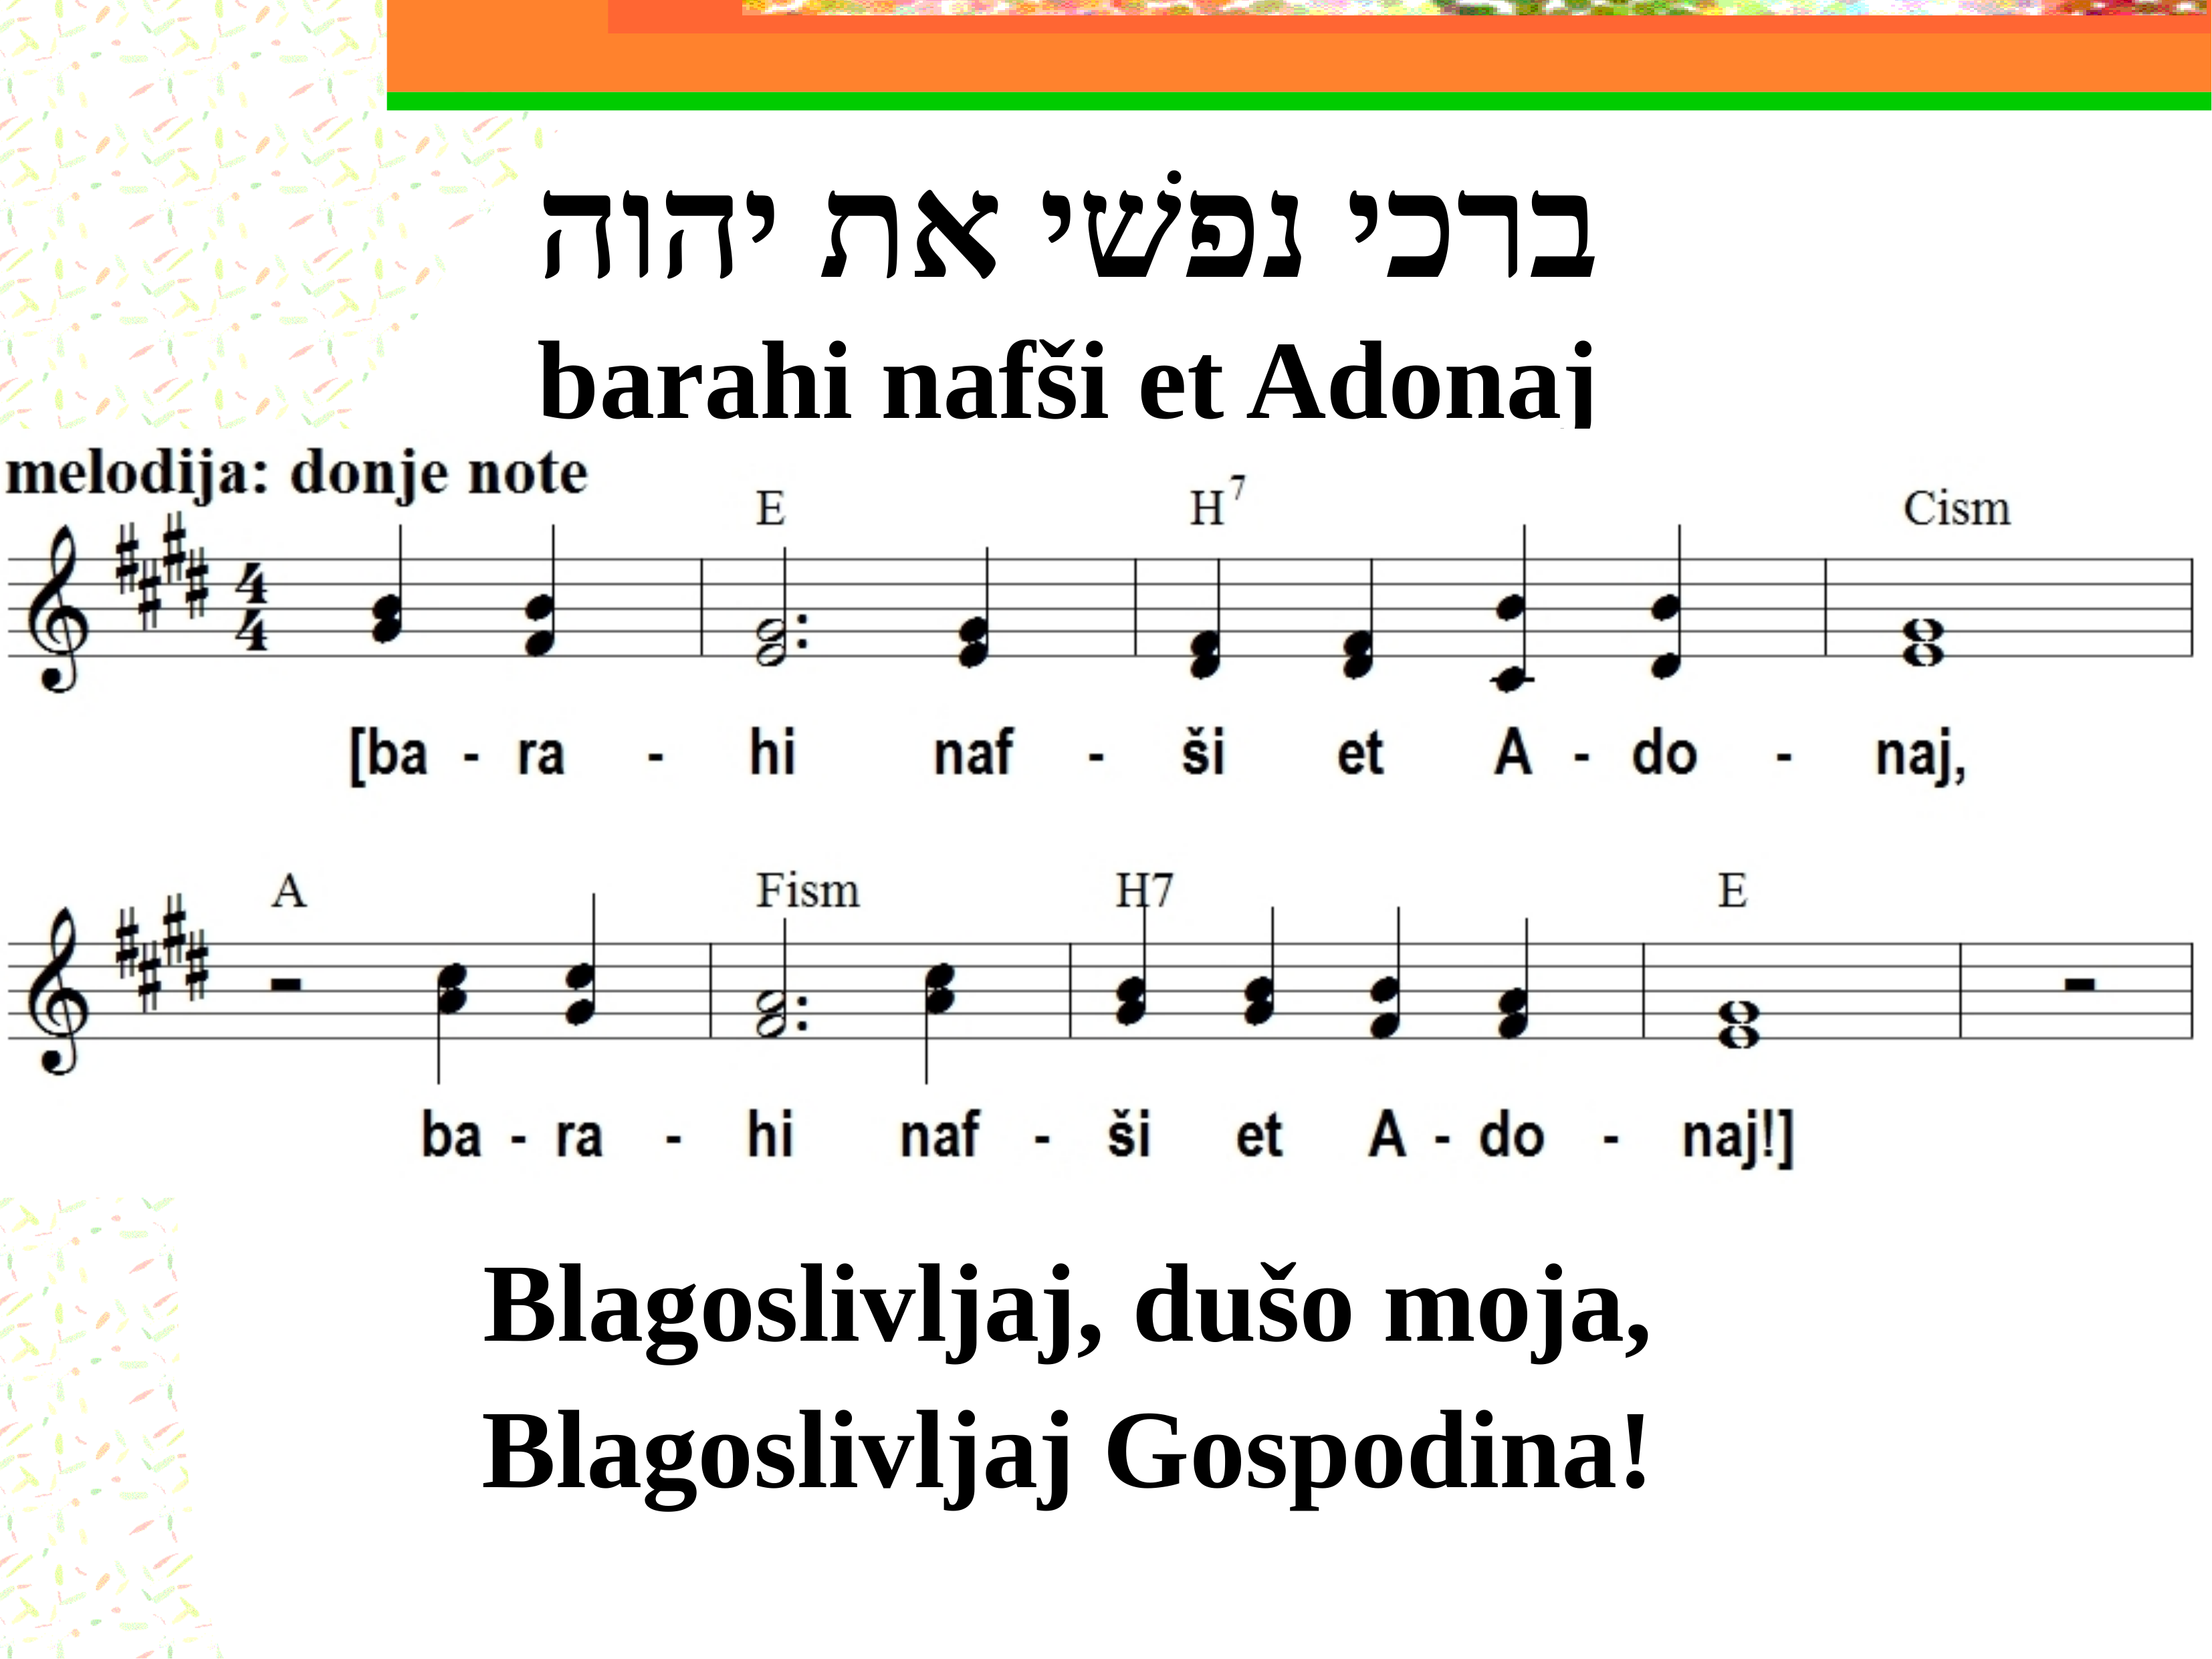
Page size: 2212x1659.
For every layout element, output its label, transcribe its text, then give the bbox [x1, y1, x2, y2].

list Blagoslivljaj, dušo moja, Blagoslivljaj Gospodina! [128, 1224, 2009, 1561]
picture [0, 0, 2212, 1659]
picture [608, 0, 2212, 33]
title ברכי נפשׁי את יהוה barahi nafši et Adonaj [128, 147, 2009, 424]
